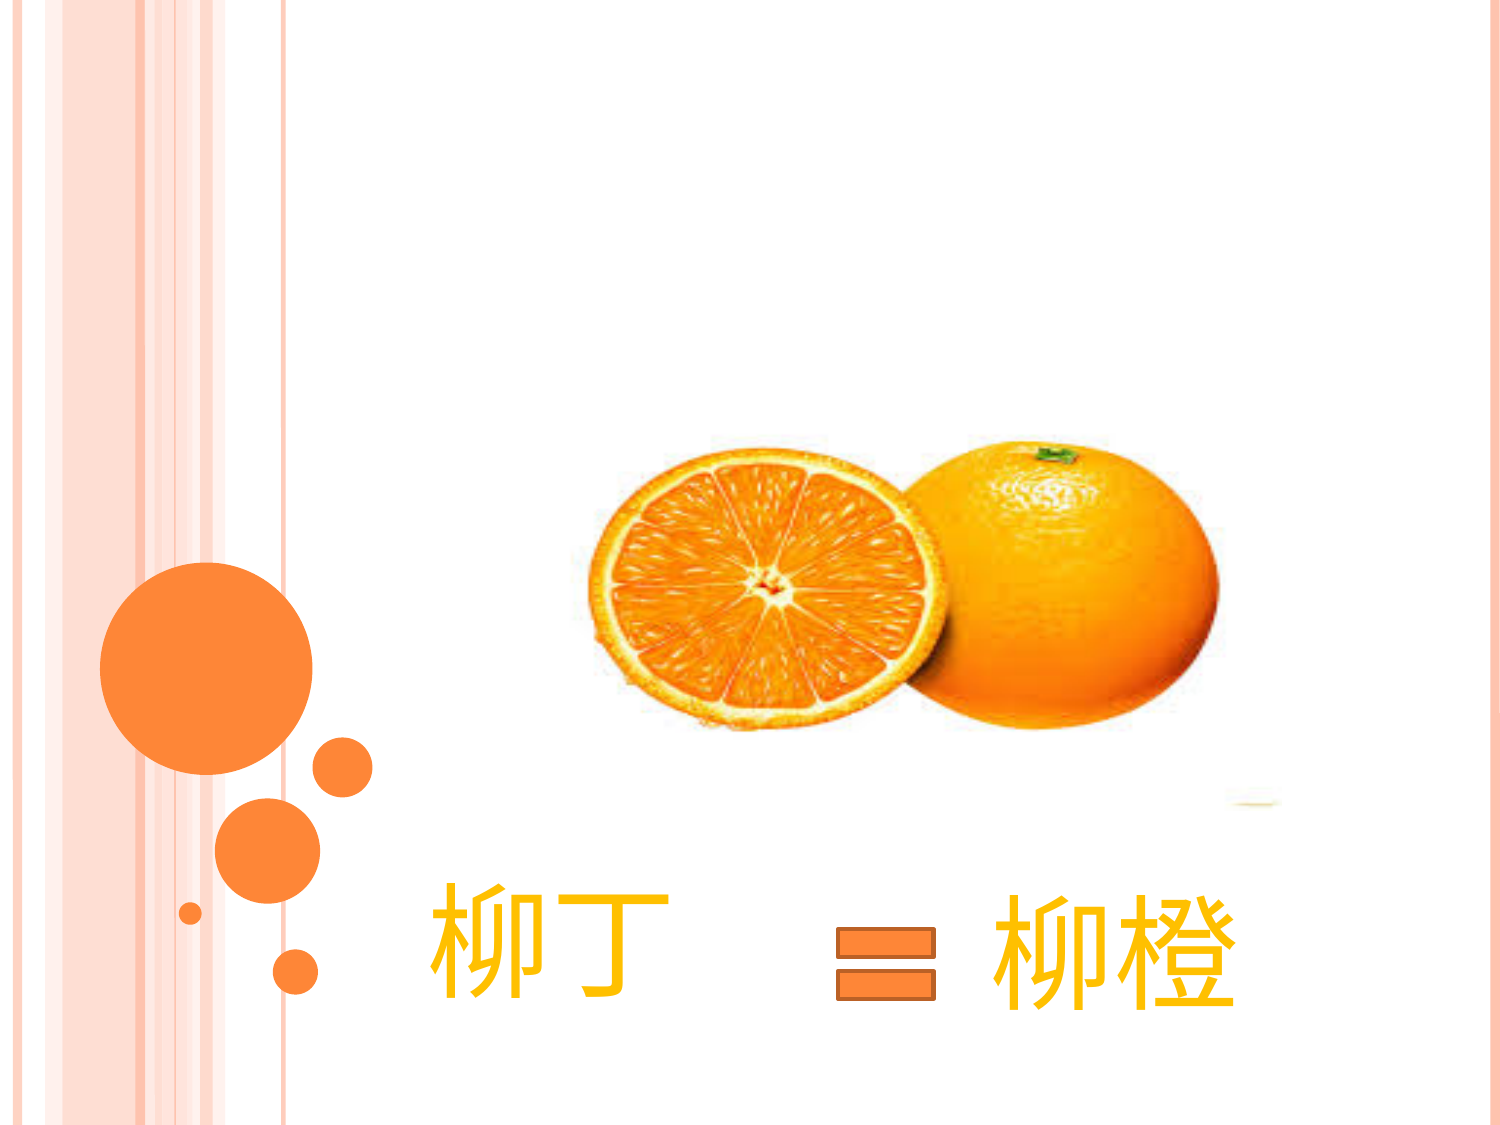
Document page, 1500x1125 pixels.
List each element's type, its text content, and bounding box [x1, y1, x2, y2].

text_box 柳橙 [974, 867, 1384, 1035]
text_box [837, 929, 934, 958]
picture [525, 361, 1282, 811]
text_box 柳丁 [411, 856, 821, 1024]
text_box [837, 971, 934, 999]
